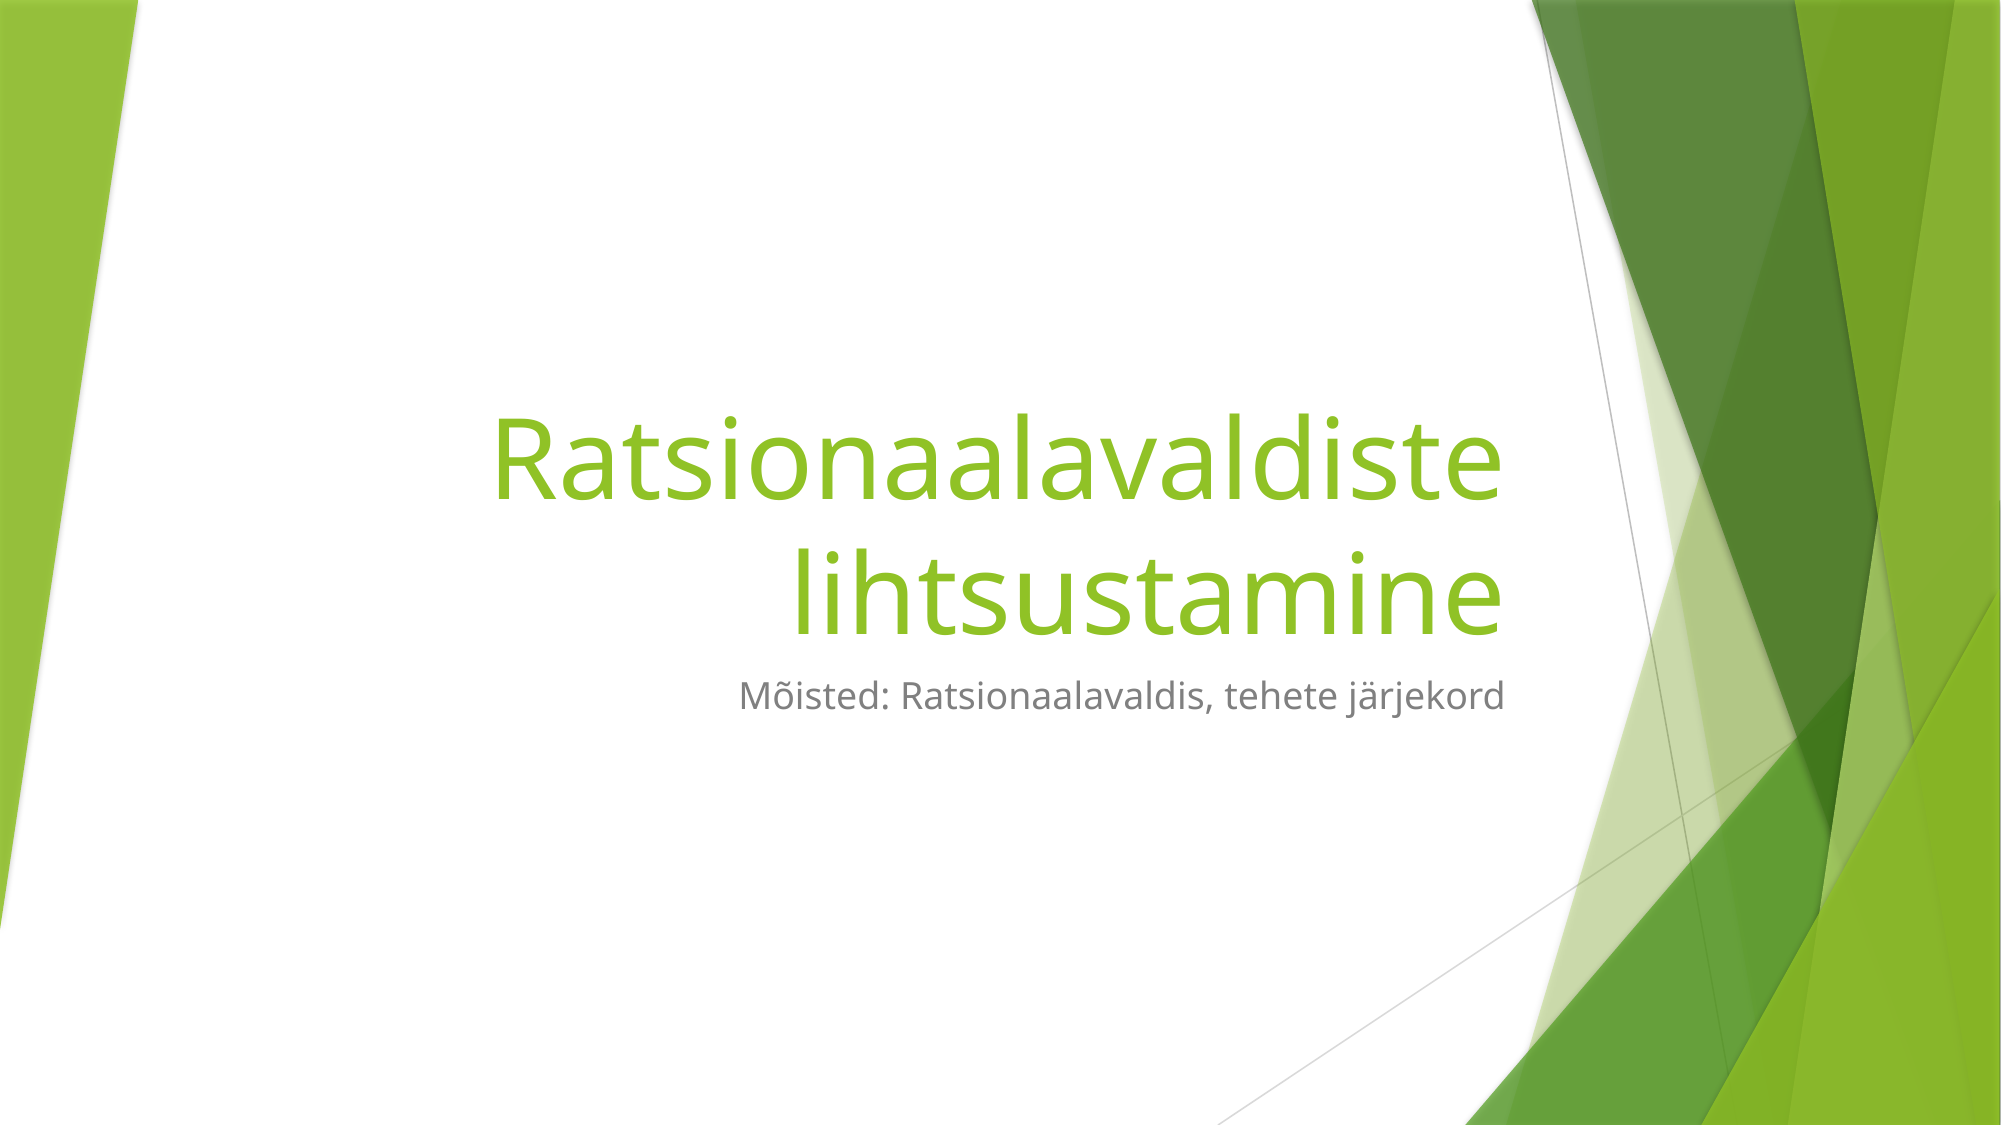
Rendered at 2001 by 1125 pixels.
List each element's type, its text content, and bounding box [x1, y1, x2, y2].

subtitle Mõisted: Ratsionaalavaldis, tehete järjekord [247, 664, 1522, 845]
title Ratsionaalavaldiste lihtsustamine [247, 394, 1522, 664]
